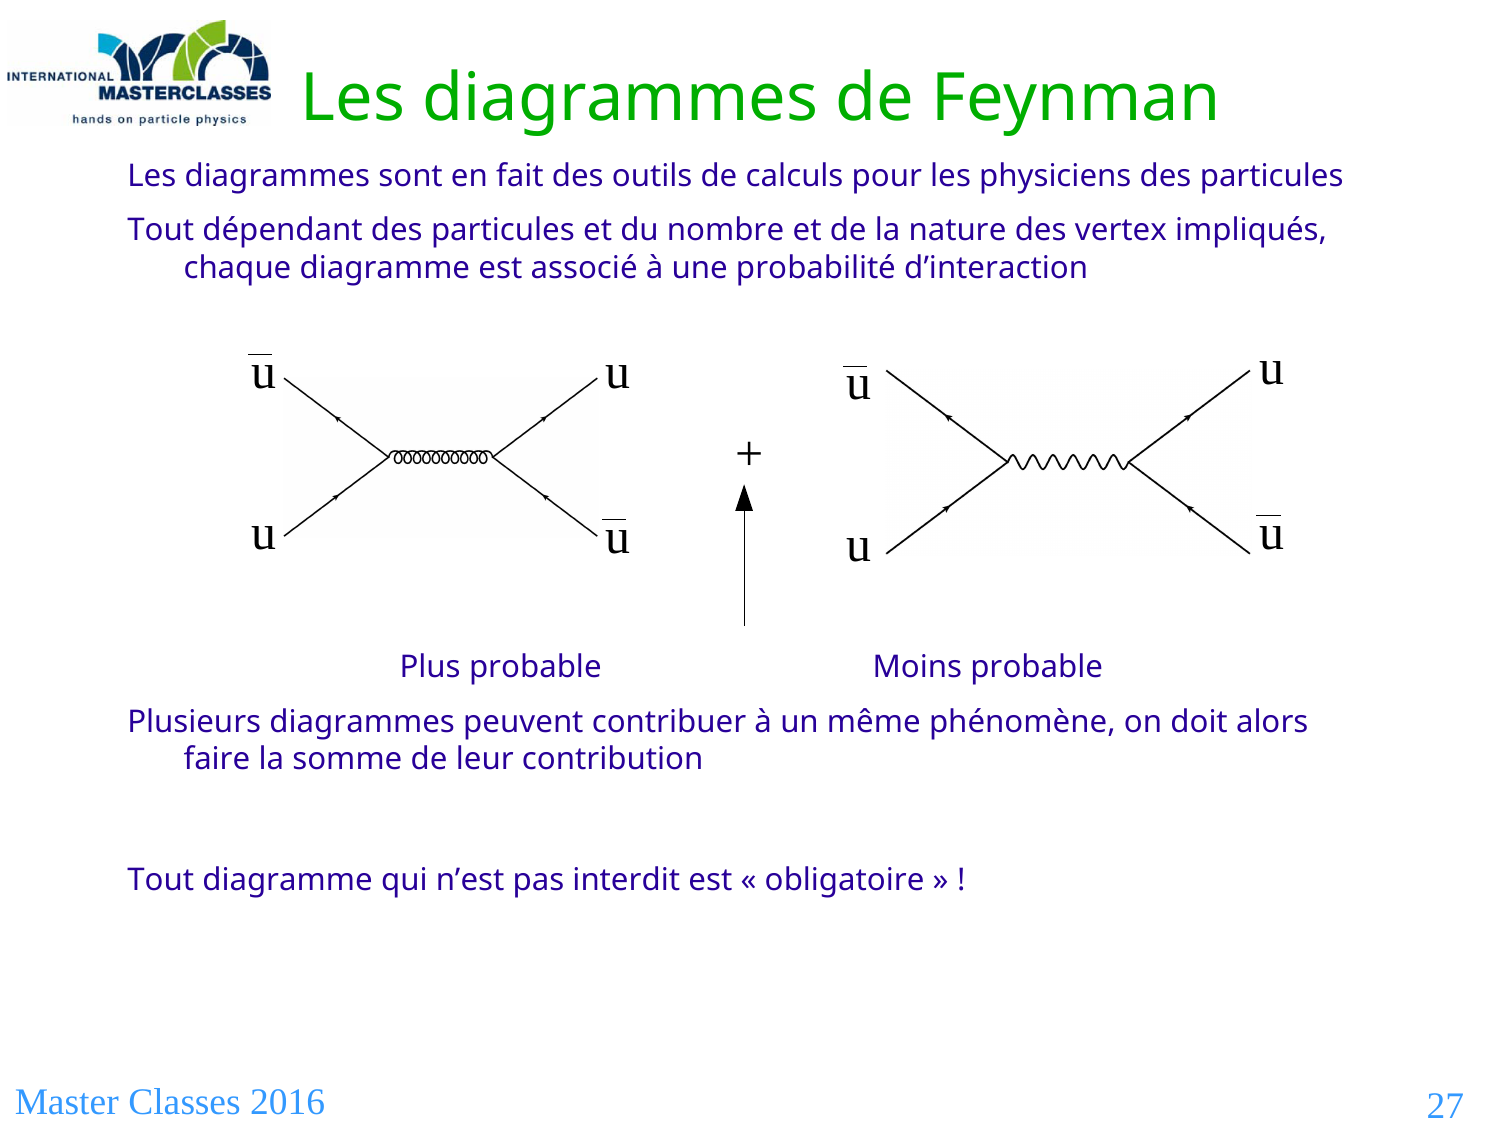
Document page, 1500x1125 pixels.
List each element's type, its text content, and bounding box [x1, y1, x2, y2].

text_box u [590, 330, 646, 406]
picture [2, 10, 259, 130]
title Les diagrammes de Feynman [259, 0, 1263, 147]
text_box u [236, 492, 291, 567]
picture [283, 377, 599, 538]
list Les diagrammes sont en fait des outils de calculs pour les physiciens des particules Tout dépendant des particules et du nombre et de la nature des vertex impliqués, chaque diagramme est associé à une probabilité d’interaction Plus probable Moins probable Plusieurs diagrammes peuvent contribuer à un même phénomène, on doit alors faire la somme de leur contribution Tout diagramme qui n’est pas interdit est « obligatoire » ! [112, 147, 1388, 1040]
text_box u [1244, 326, 1300, 402]
picture [885, 369, 1252, 556]
text_box u [1244, 492, 1300, 567]
text_box u [236, 330, 291, 406]
text_box u [831, 503, 886, 579]
text_box u [590, 496, 646, 571]
text_box + [720, 413, 756, 524]
text_box u [831, 342, 886, 418]
